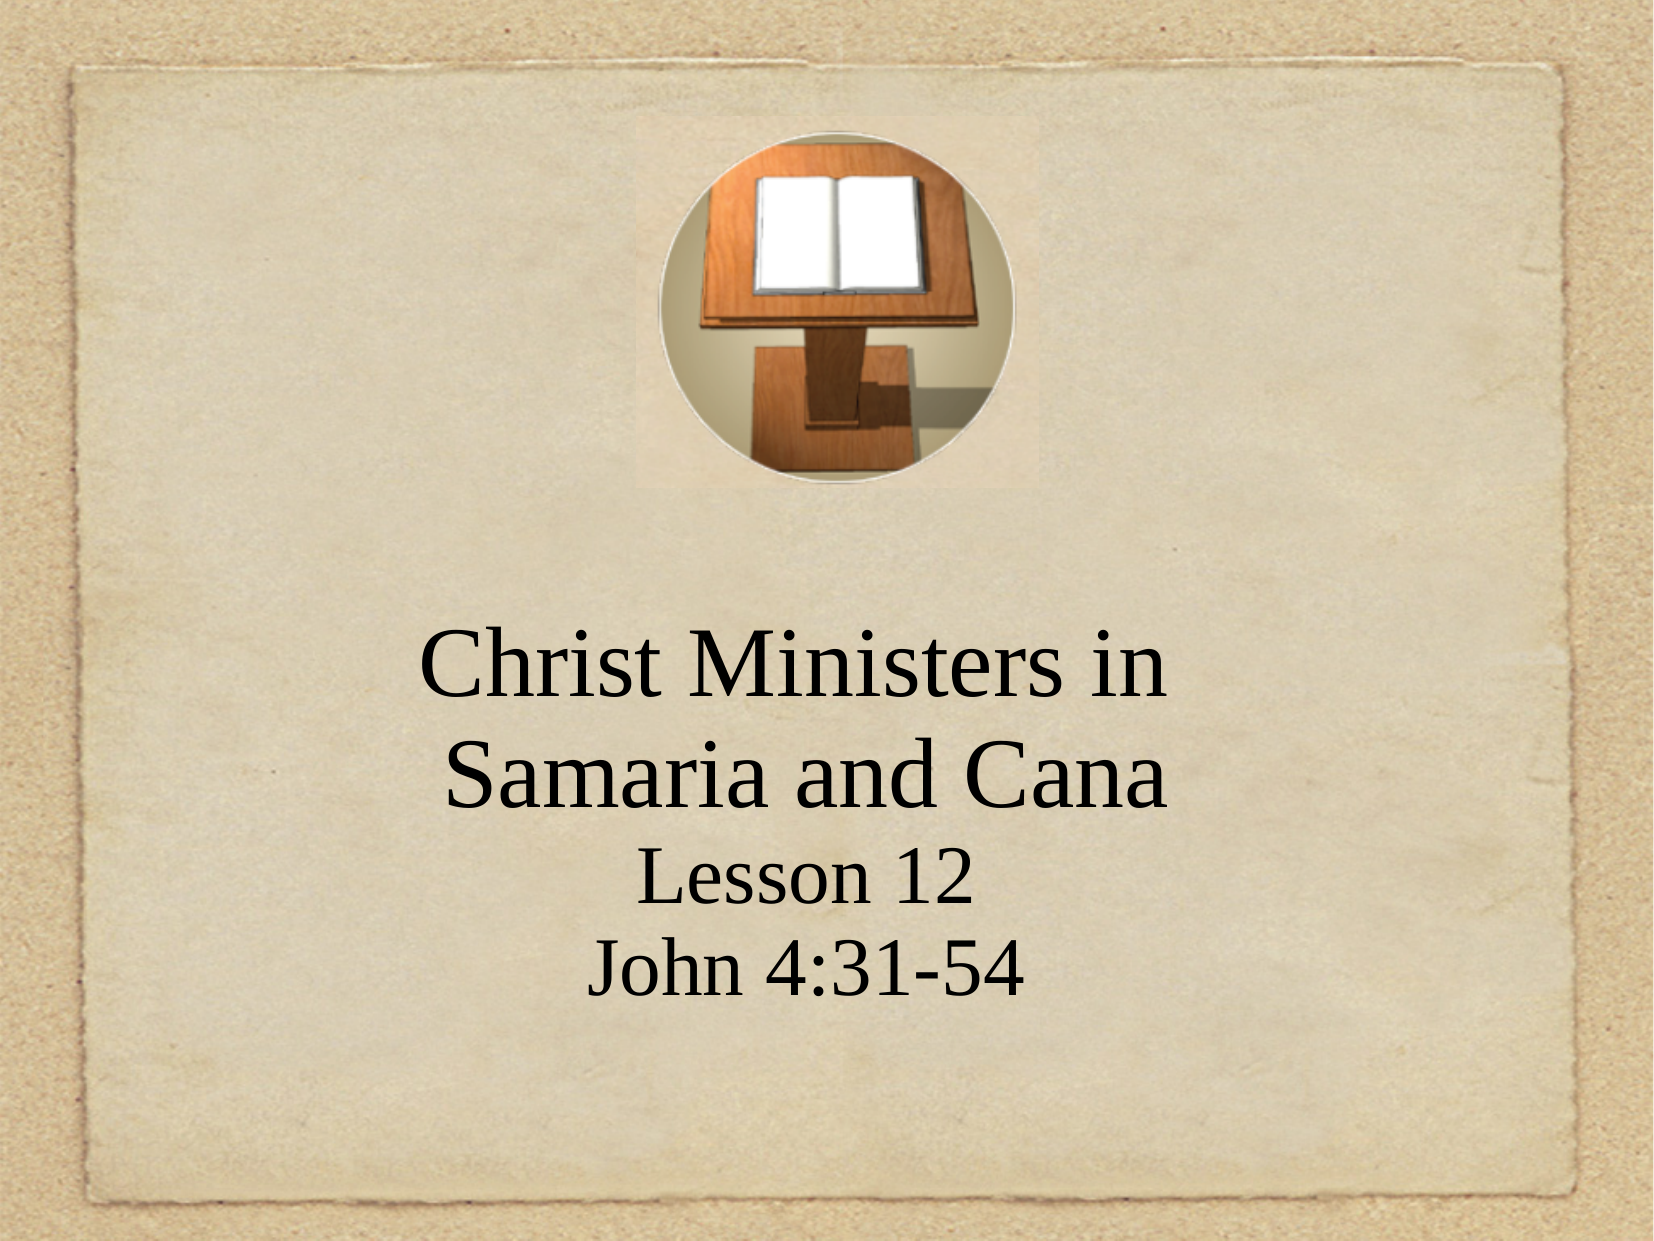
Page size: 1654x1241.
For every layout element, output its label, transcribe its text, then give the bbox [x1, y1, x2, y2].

text_box Christ Ministers in Samaria and Cana Lesson 12 John 4:31-54 [150, 600, 1463, 1207]
picture [0, 0, 1654, 1241]
